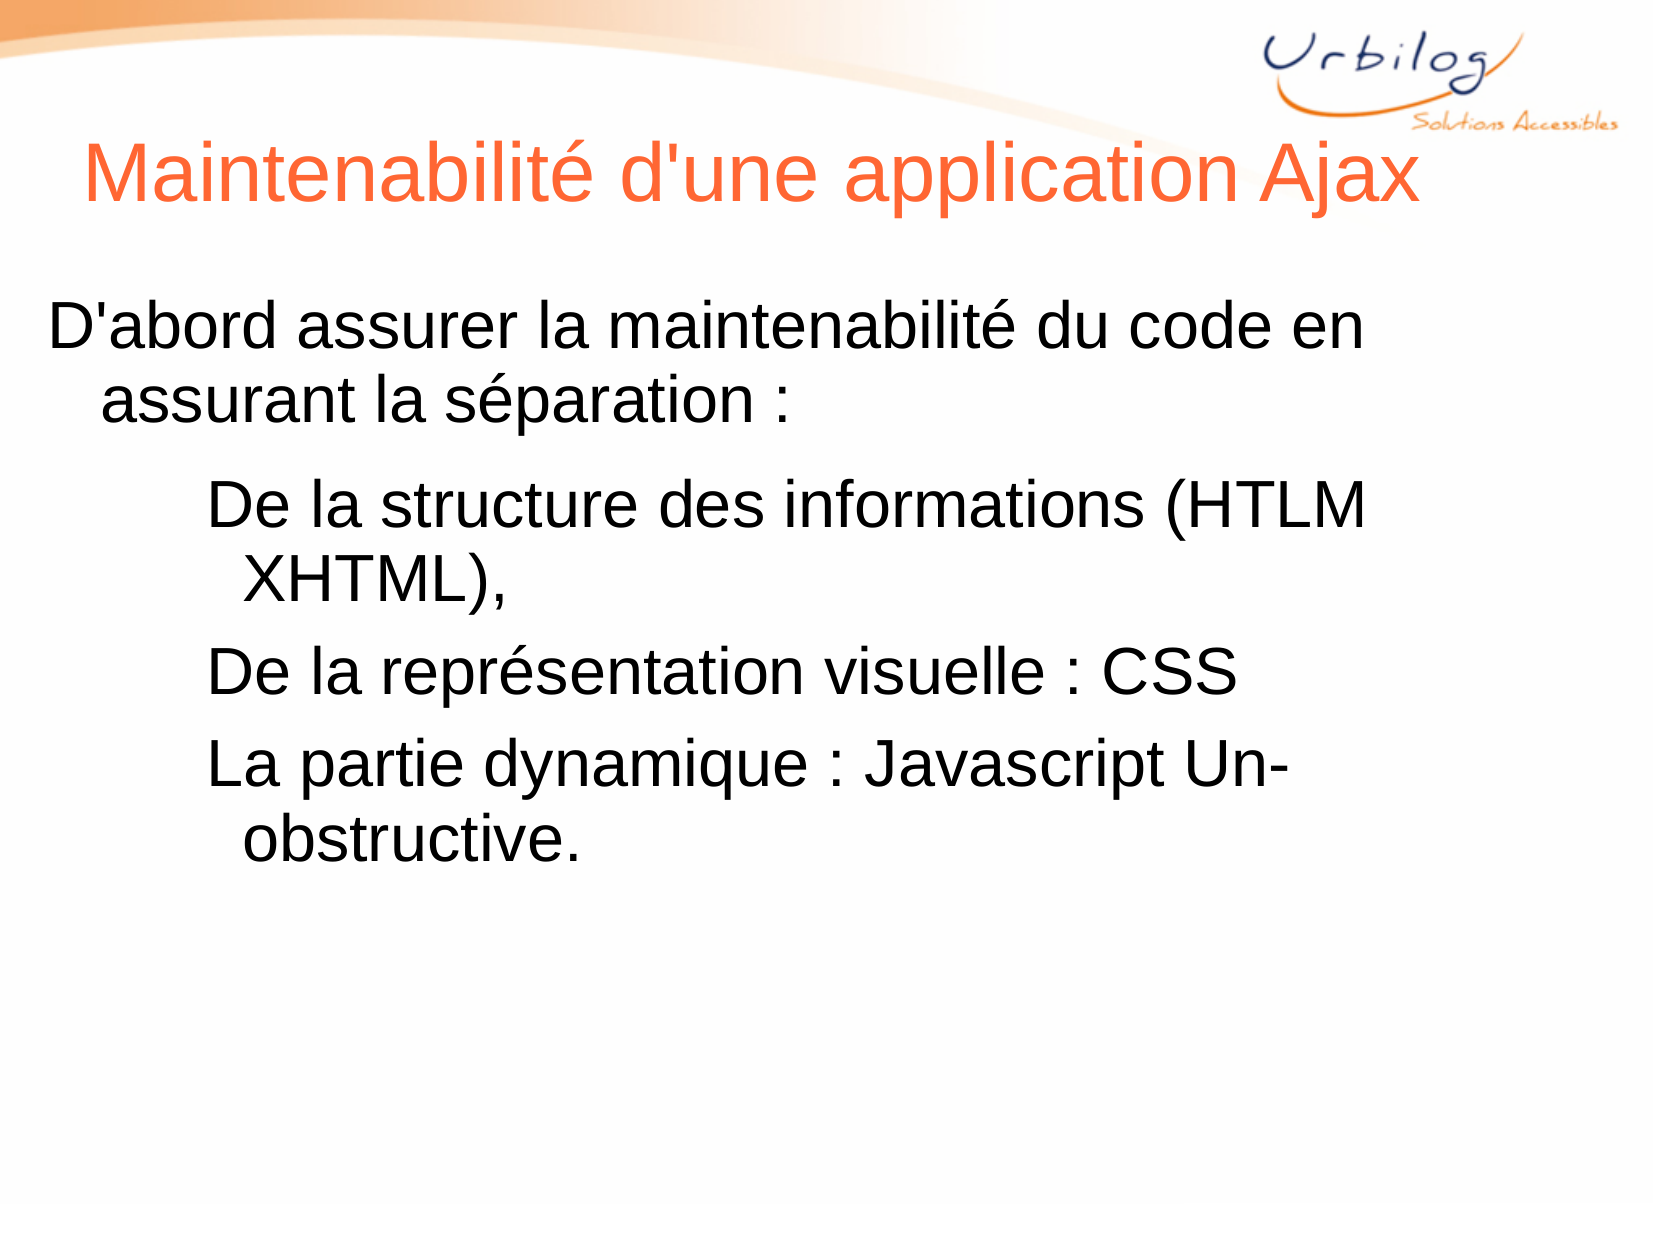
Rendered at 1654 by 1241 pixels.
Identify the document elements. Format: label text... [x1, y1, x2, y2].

picture [0, 0, 1654, 1241]
title Maintenabilité d'une application Ajax [82, 88, 1625, 257]
list D'abord assurer la maintenabilité du code en assurant la séparation : De la structure des informations (HTLM XHTML), De la représentation visuelle : CSS La partie dynamique : Javascript Un-obstructive. [29, 287, 1625, 1092]
